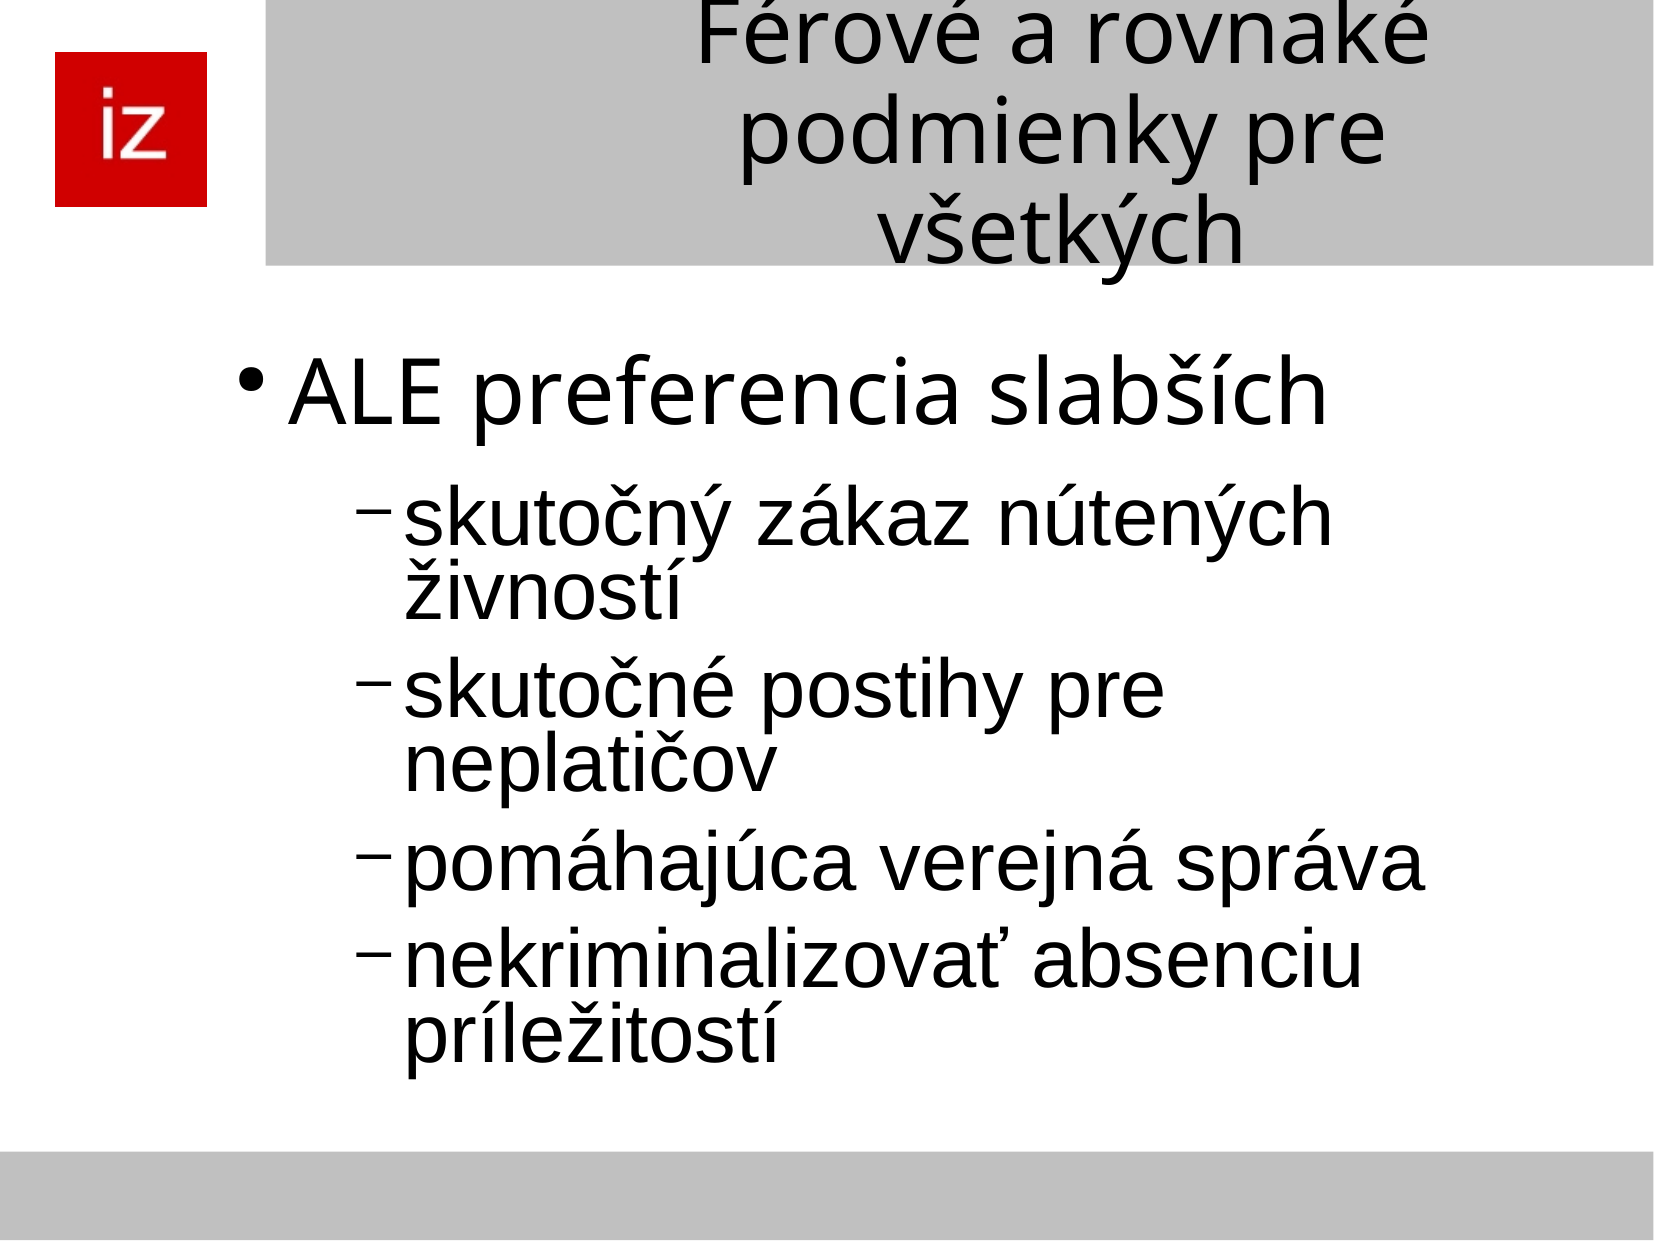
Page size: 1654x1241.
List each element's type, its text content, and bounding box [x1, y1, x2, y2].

title Férové a rovnaké podmienky pre všetkých [561, 29, 1565, 237]
list ALE preferencia slabších skutočný zákaz nútených živností skutočné postihy pre neplatičov pomáhajúca verejná správa nekriminalizovať absenciu príležitostí [121, 344, 1533, 1126]
picture [55, 52, 207, 207]
